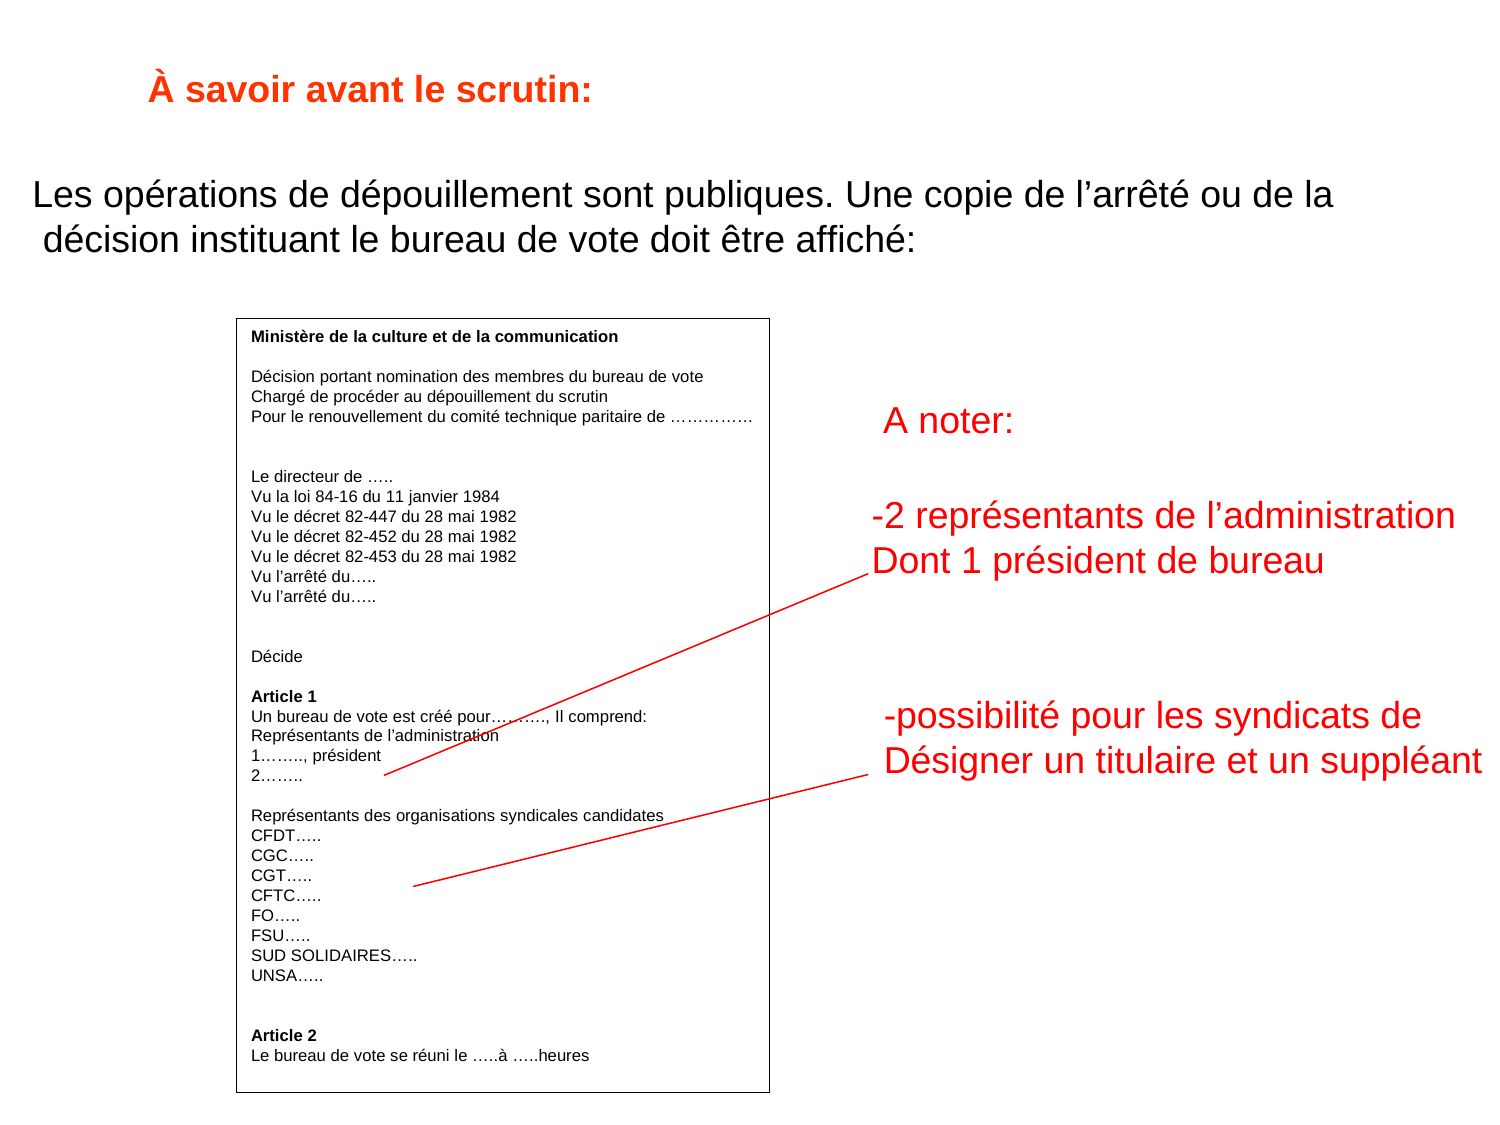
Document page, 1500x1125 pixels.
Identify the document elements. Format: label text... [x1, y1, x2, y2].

text_box -possibilité pour les syndicats de Désigner un titulaire et un suppléant [868, 683, 1498, 790]
text_box À savoir avant le scrutin: [132, 57, 609, 119]
text_box A noter: [868, 388, 1030, 449]
text_box Les opérations de dépouillement sont publiques. Une copie de l’arrêté ou de la décision instituant le bureau de vote doit être affiché: [17, 161, 1447, 268]
text_box Ministère de la culture et de la communication Décision portant nomination des membres du bureau de vote Chargé de procéder au dépouillement du scrutin Pour le renouvellement du comité technique paritaire de …………… Le directeur de ….. Vu la loi 84-16 du 11 janvier 1984 Vu le décret 82-447 du 28 mai 1982 Vu le décret 82-452 du 28 mai 1982 Vu le décret 82-453 du 28 mai 1982 Vu l’arrêté du….. Vu l’arrêté du….. Décide Article 1 Un bureau de vote est créé pour………., Il comprend: Représentants de l’administration 1…….., président 2…….. Représentants des organisations syndicales candidates CFDT….. CGC….. CGT….. CFTC….. FO….. FSU….. SUD SOLIDAIRES….. UNSA….. Article 2 Le bureau de vote se réuni le …..à …..heures [236, 318, 770, 1093]
text_box -2 représentants de l’administration Dont 1 président de bureau [856, 483, 1471, 589]
